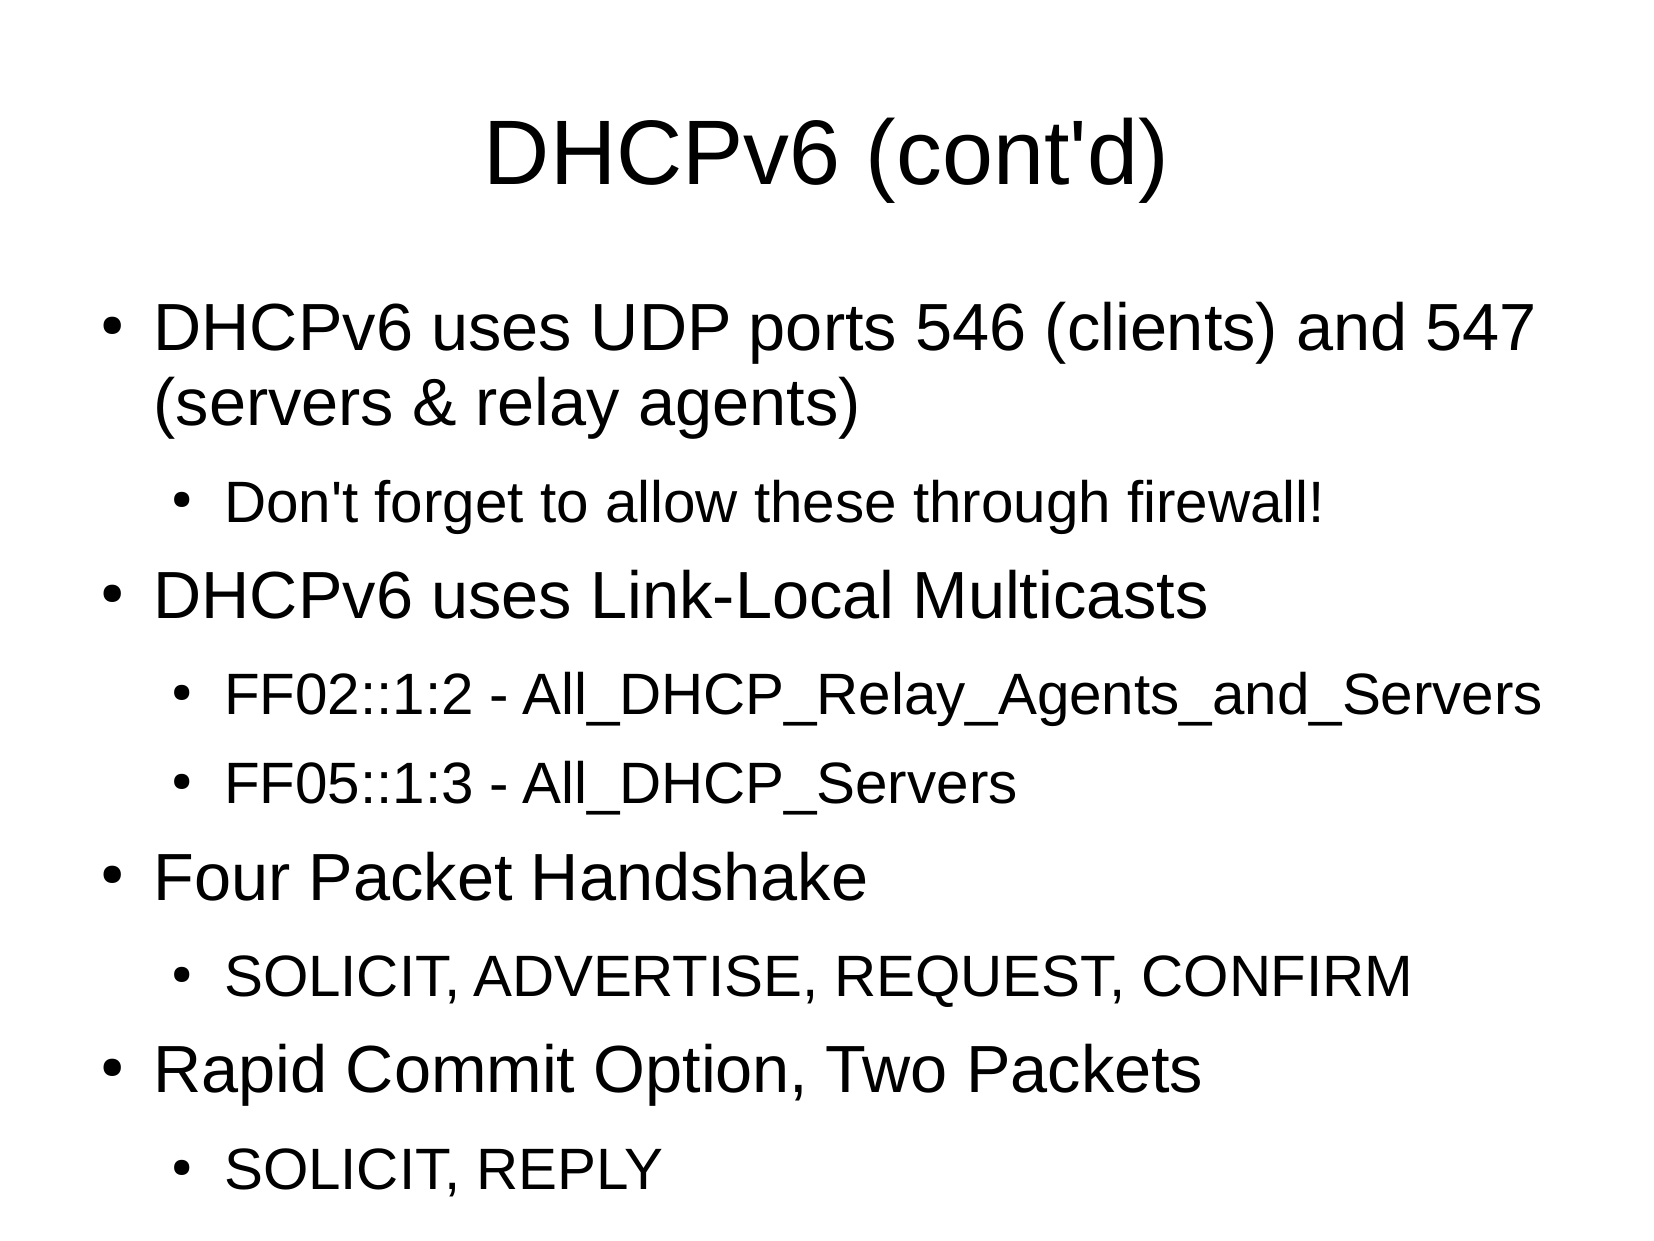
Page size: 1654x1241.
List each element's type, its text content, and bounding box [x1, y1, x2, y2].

list DHCPv6 uses UDP ports 546 (clients) and 547 (servers & relay agents) Don't forget to allow these through firewall! DHCPv6 uses Link-Local Multicasts FF02::1:2 - All_DHCP_Relay_Agents_and_Servers FF05::1:3 - All_DHCP_Servers Four Packet Handshake SOLICIT, ADVERTISE, REQUEST, CONFIRM Rapid Commit Option, Two Packets SOLICIT, REPLY [82, 290, 1571, 1202]
title DHCPv6 (cont'd) [82, 56, 1571, 250]
